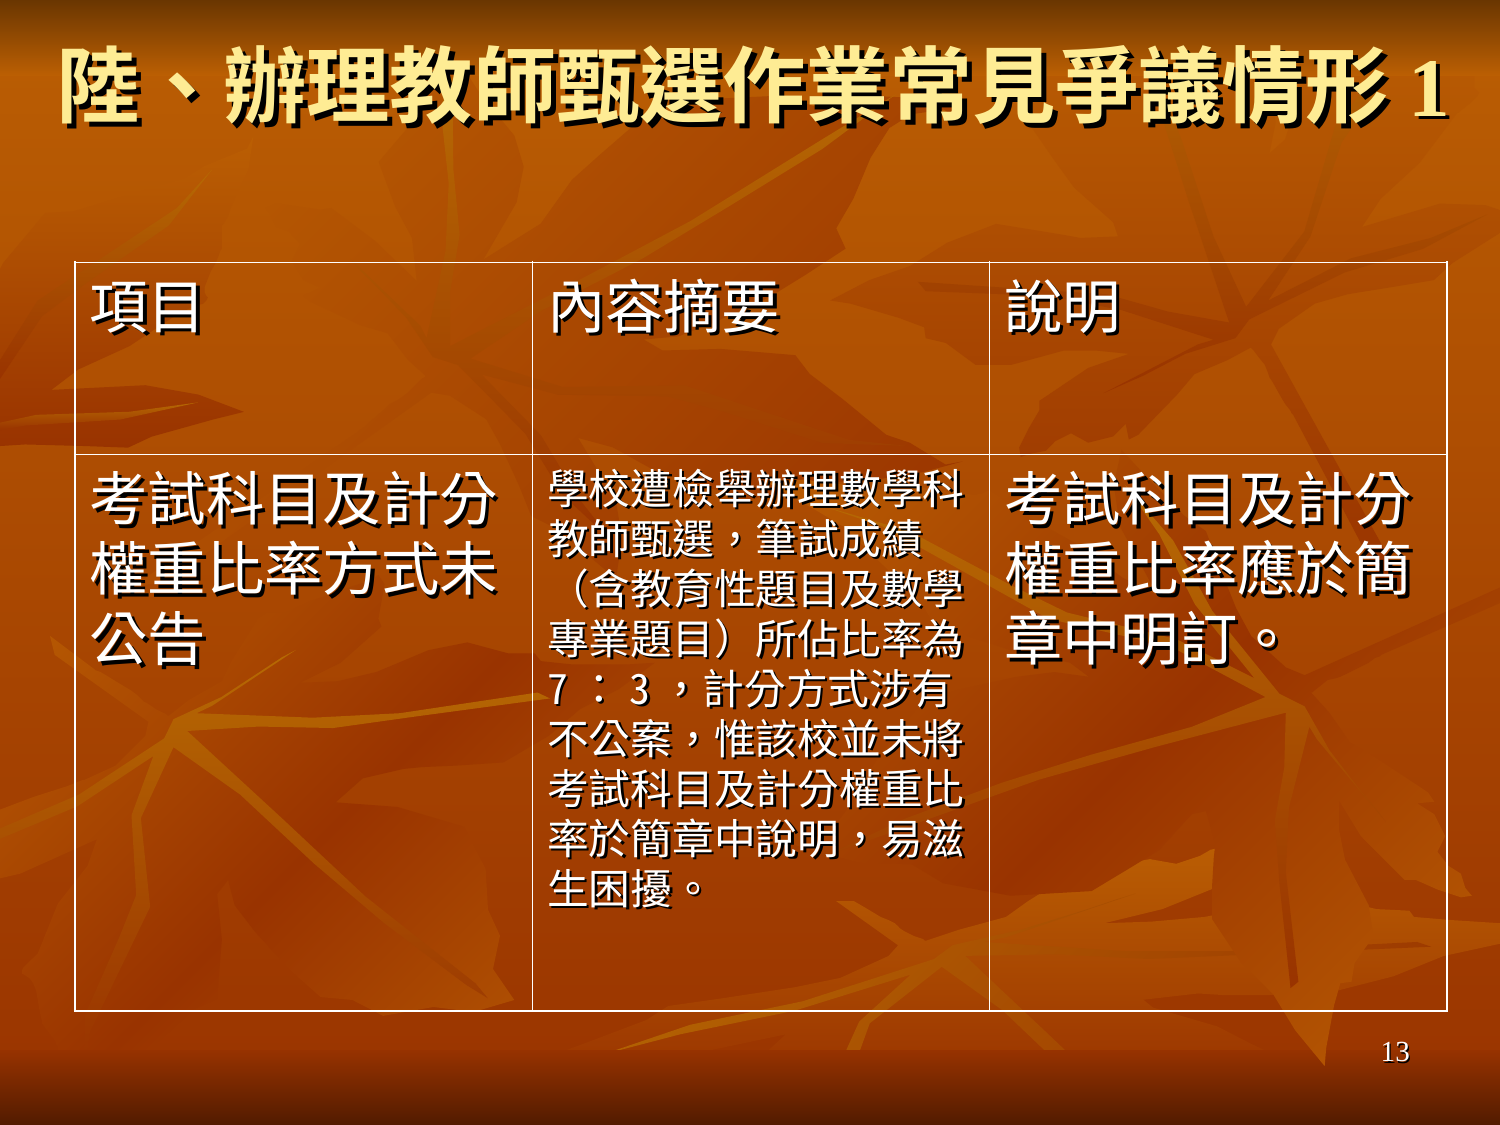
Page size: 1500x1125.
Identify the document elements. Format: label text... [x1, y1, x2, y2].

table_header 項目 [76, 263, 532, 454]
table_cell 考試科目及計分權重比率方式未公告 [76, 455, 532, 1010]
table_cell 考試科目及計分權重比率應於簡章中明訂。 [990, 455, 1446, 1010]
title 陸、辦理教師甄選作業常見爭議情形1 [41, 31, 1467, 135]
table_header 內容摘要 [533, 263, 989, 454]
table_cell 學校遭檢舉辦理數學科教師甄選，筆試成績（含教育性題目及數學專業題目）所佔比率為7：3，計分方式涉有不公案，惟該校並未將考試科目及計分權重比率於簡章中說明，易滋生困擾。 [533, 455, 989, 1010]
table_header 說明 [990, 263, 1446, 454]
